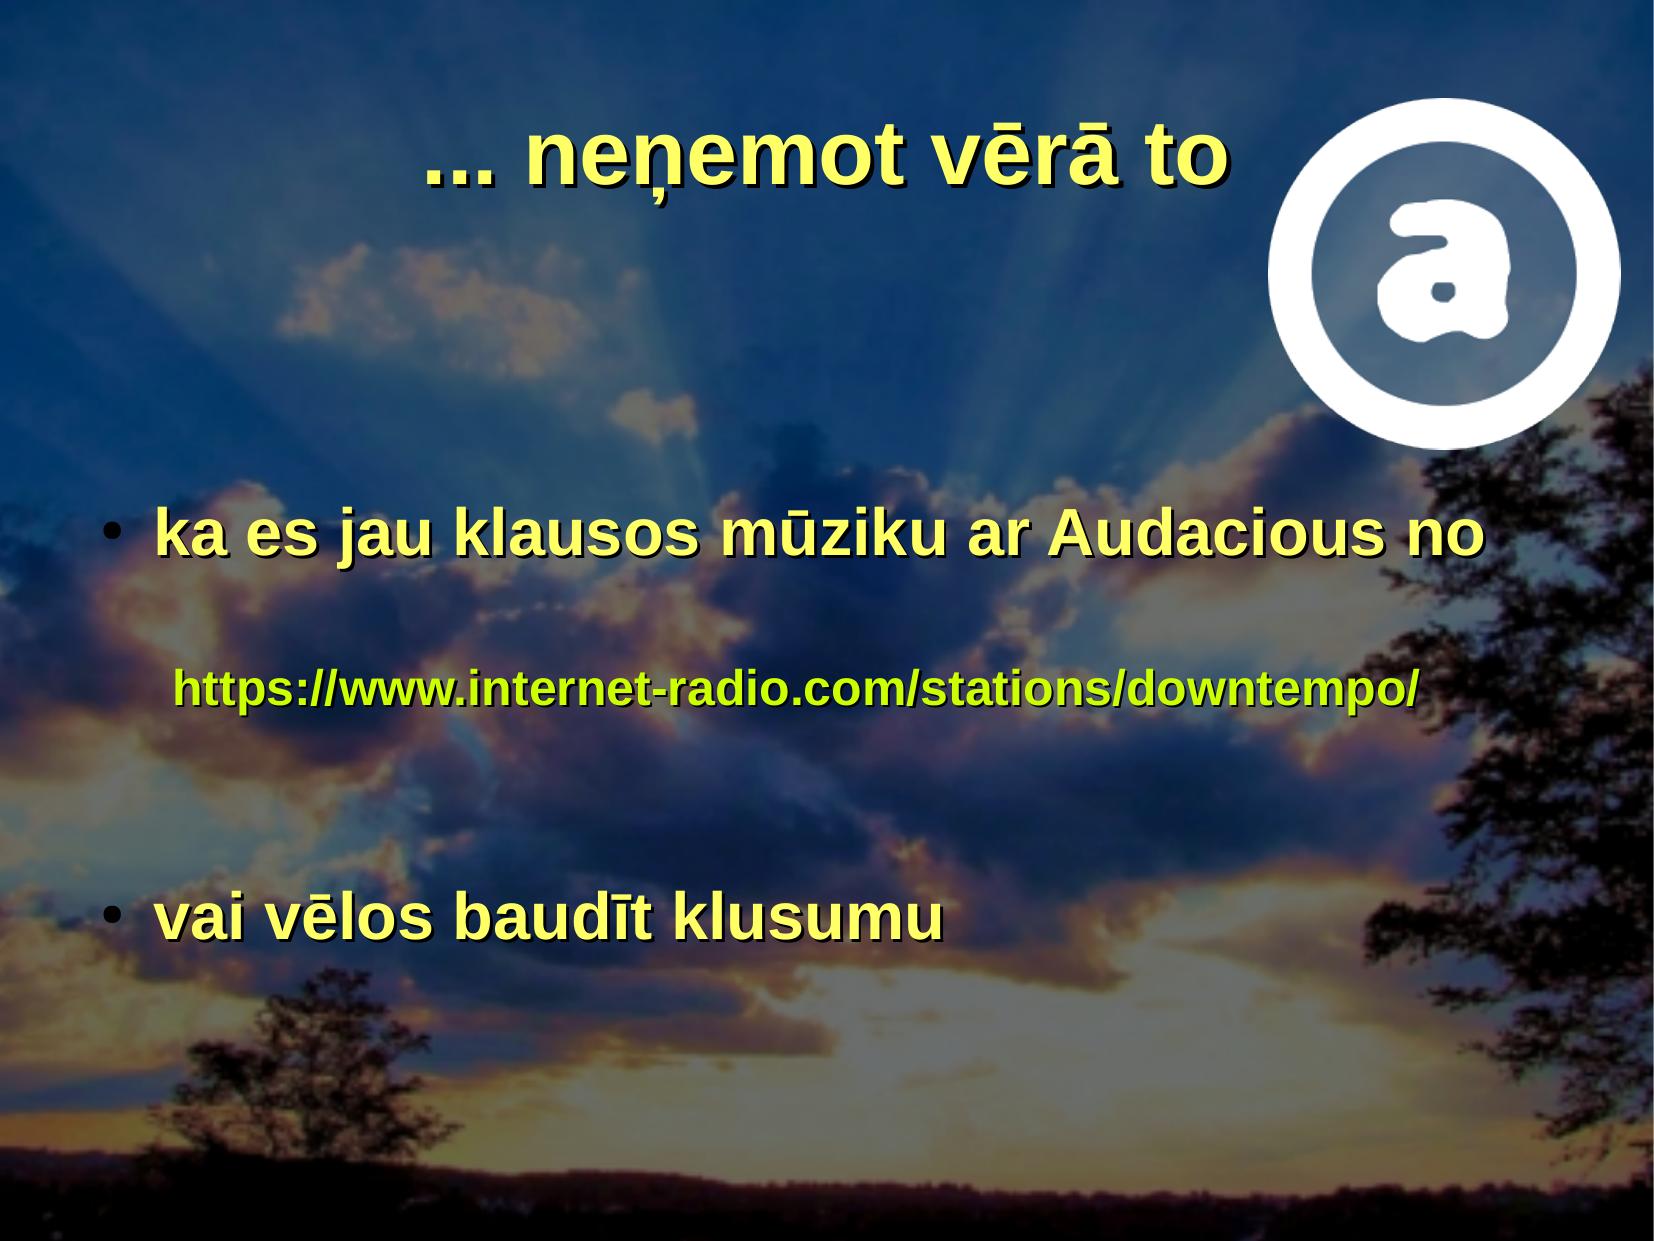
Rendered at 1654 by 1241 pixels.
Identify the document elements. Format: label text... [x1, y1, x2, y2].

list ka es jau klausos mūziku ar Audacious no https://www.internet-radio.com/stations/downtempo/ vai vēlos baudīt klusumu [82, 495, 1571, 1205]
picture [0, 0, 1654, 1241]
title ... neņemot vērā to [82, 49, 1571, 257]
